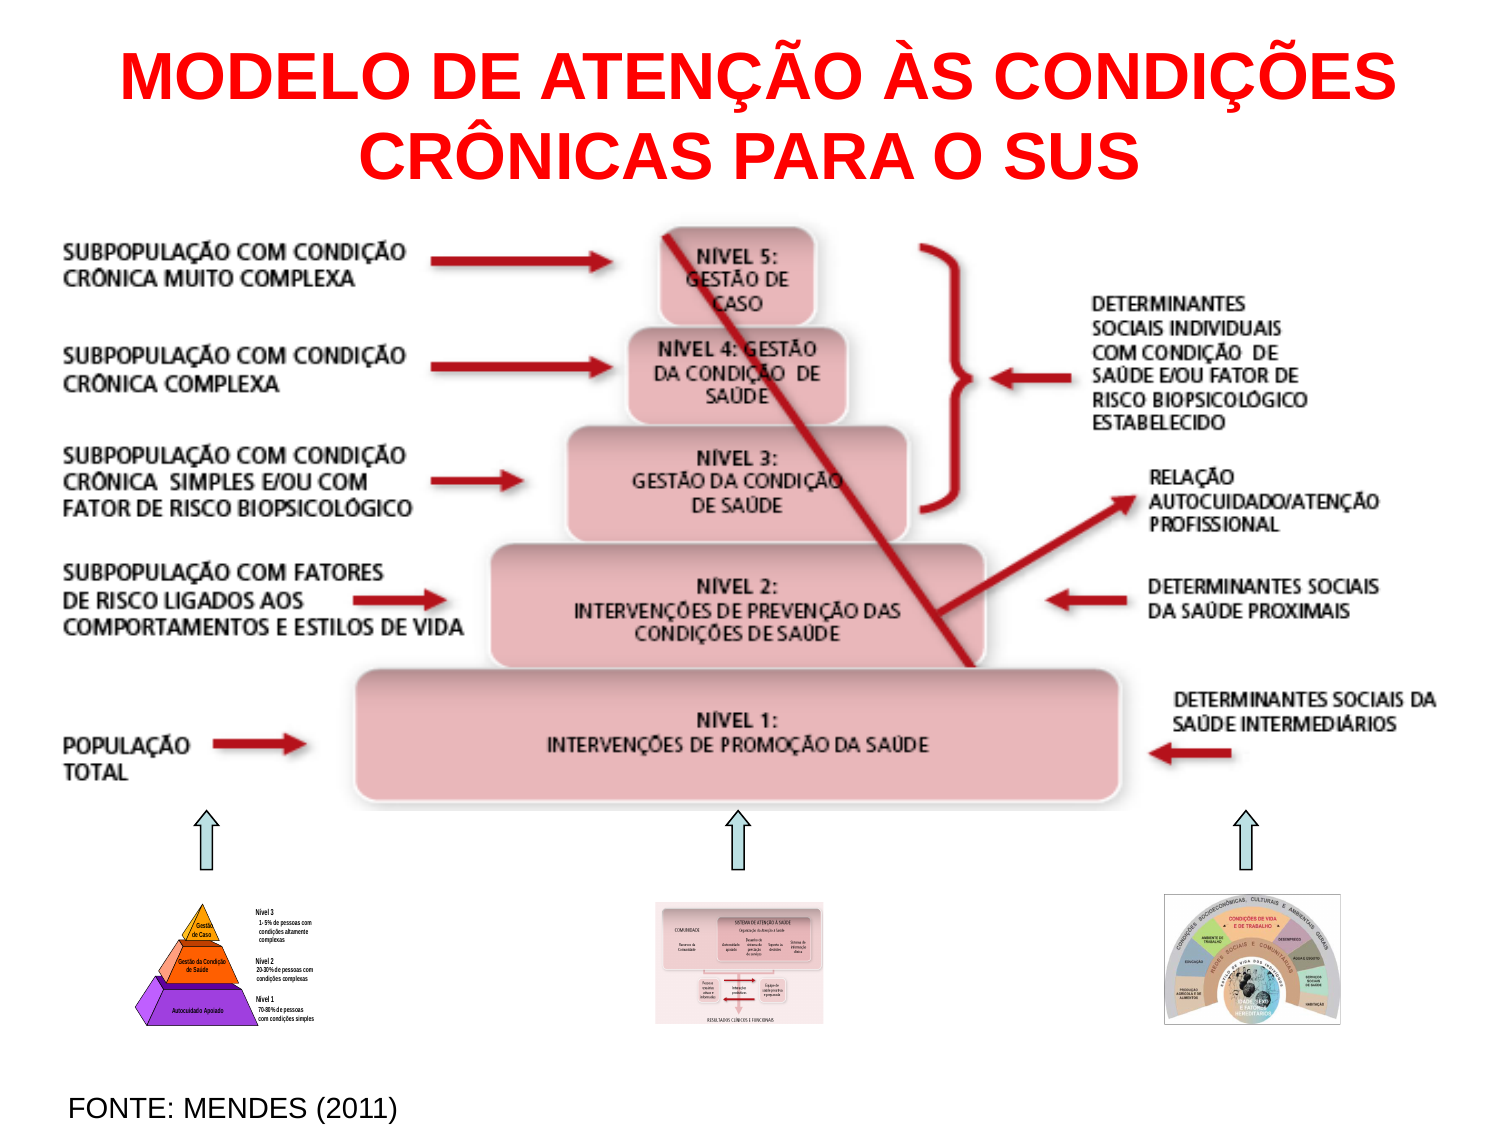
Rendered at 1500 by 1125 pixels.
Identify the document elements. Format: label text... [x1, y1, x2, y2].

text_box [194, 810, 219, 868]
text_box [726, 810, 751, 870]
picture [1163, 893, 1341, 1025]
picture [655, 902, 824, 1024]
picture [75, 868, 334, 1046]
text_box MODELO DE ATENÇÃO ÀS CONDIÇÕES CRÔNICAS PARA O SUS [74, 19, 1425, 207]
text_box FONTE: MENDES (2011) [53, 1082, 845, 1125]
text_box [1234, 810, 1258, 870]
picture [29, 206, 1471, 811]
